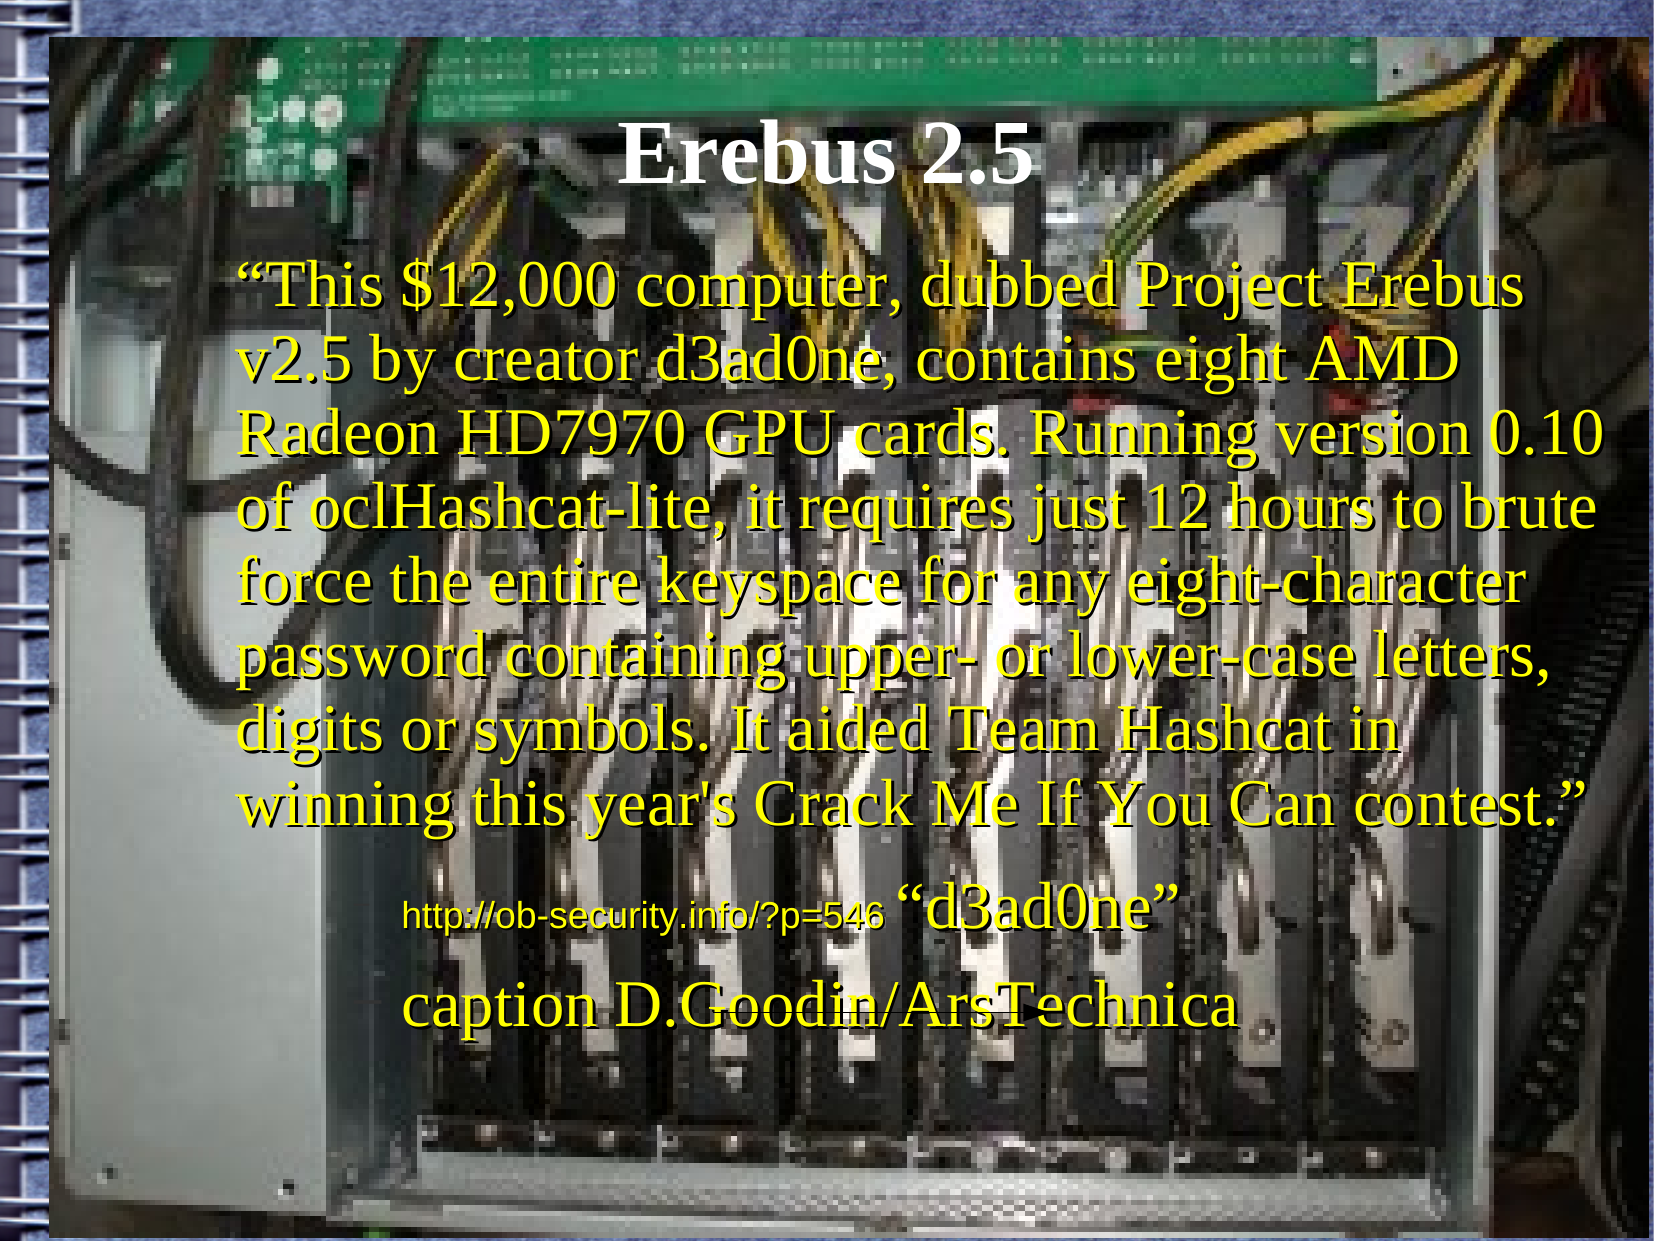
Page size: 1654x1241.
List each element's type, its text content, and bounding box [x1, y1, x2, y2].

list “This $12,000 computer, dubbed Project Erebus v2.5 by creator d3ad0ne, contains eight AMD Radeon HD7970 GPU cards. Running version 0.10 of oclHashcat-lite, it requires just 12 hours to brute force the entire keyspace for any eight-character password containing upper- or lower-case letters, digits or symbols. It aided Team Hashcat in winning this year's Crack Me If You Can contest.” http://ob-security.info/?p=546 “d3ad0ne” caption D.Goodin/ArsTechnica [164, 247, 1629, 1092]
picture [0, 0, 1654, 1241]
title Erebus 2.5 [82, 56, 1571, 250]
